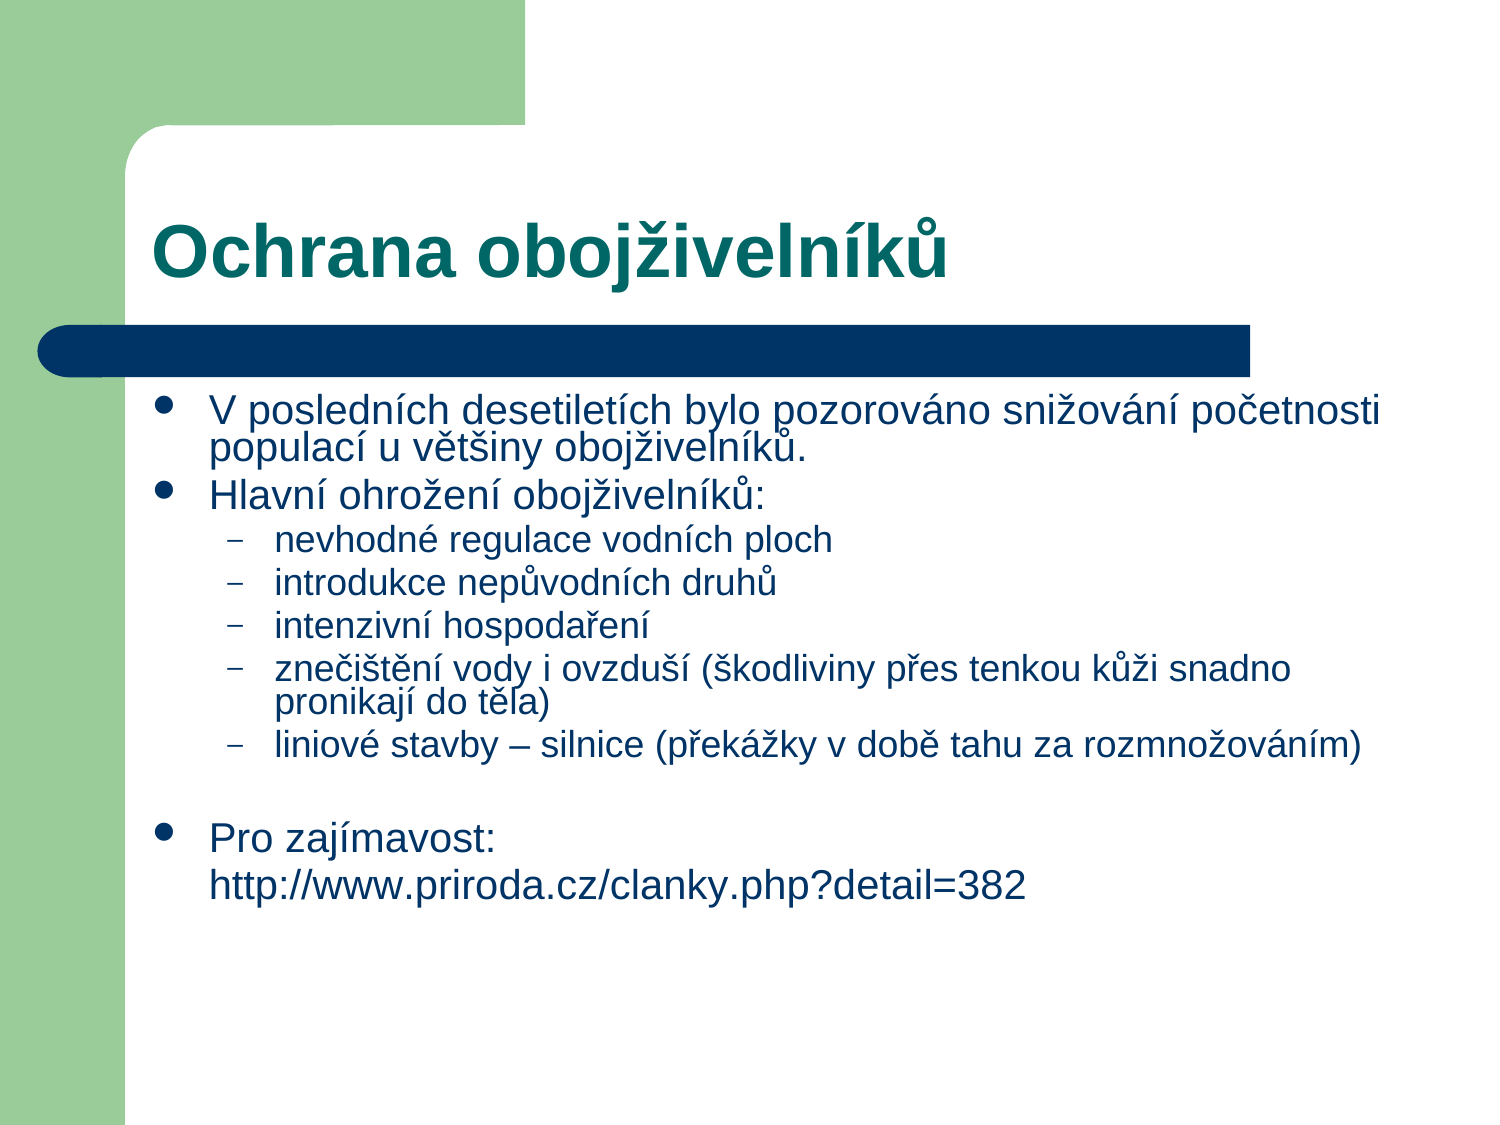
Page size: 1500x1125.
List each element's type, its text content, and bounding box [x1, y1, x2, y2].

title Ochrana obojživelníků [136, 136, 1414, 301]
list V posledních desetiletích bylo pozorováno snižování početnosti populací u většiny obojživelníků. Hlavní ohrožení obojživelníků: nevhodné regulace vodních ploch introdukce nepůvodních druhů intenzivní hospodaření znečištění vody i ovzduší (škodliviny přes tenkou kůži snadno pronikají do těla) liniové stavby – silnice (překážky v době tahu za rozmnožováním) Pro zajímavost: http://www.priroda.cz/clanky.php?detail=382 [137, 387, 1400, 1022]
